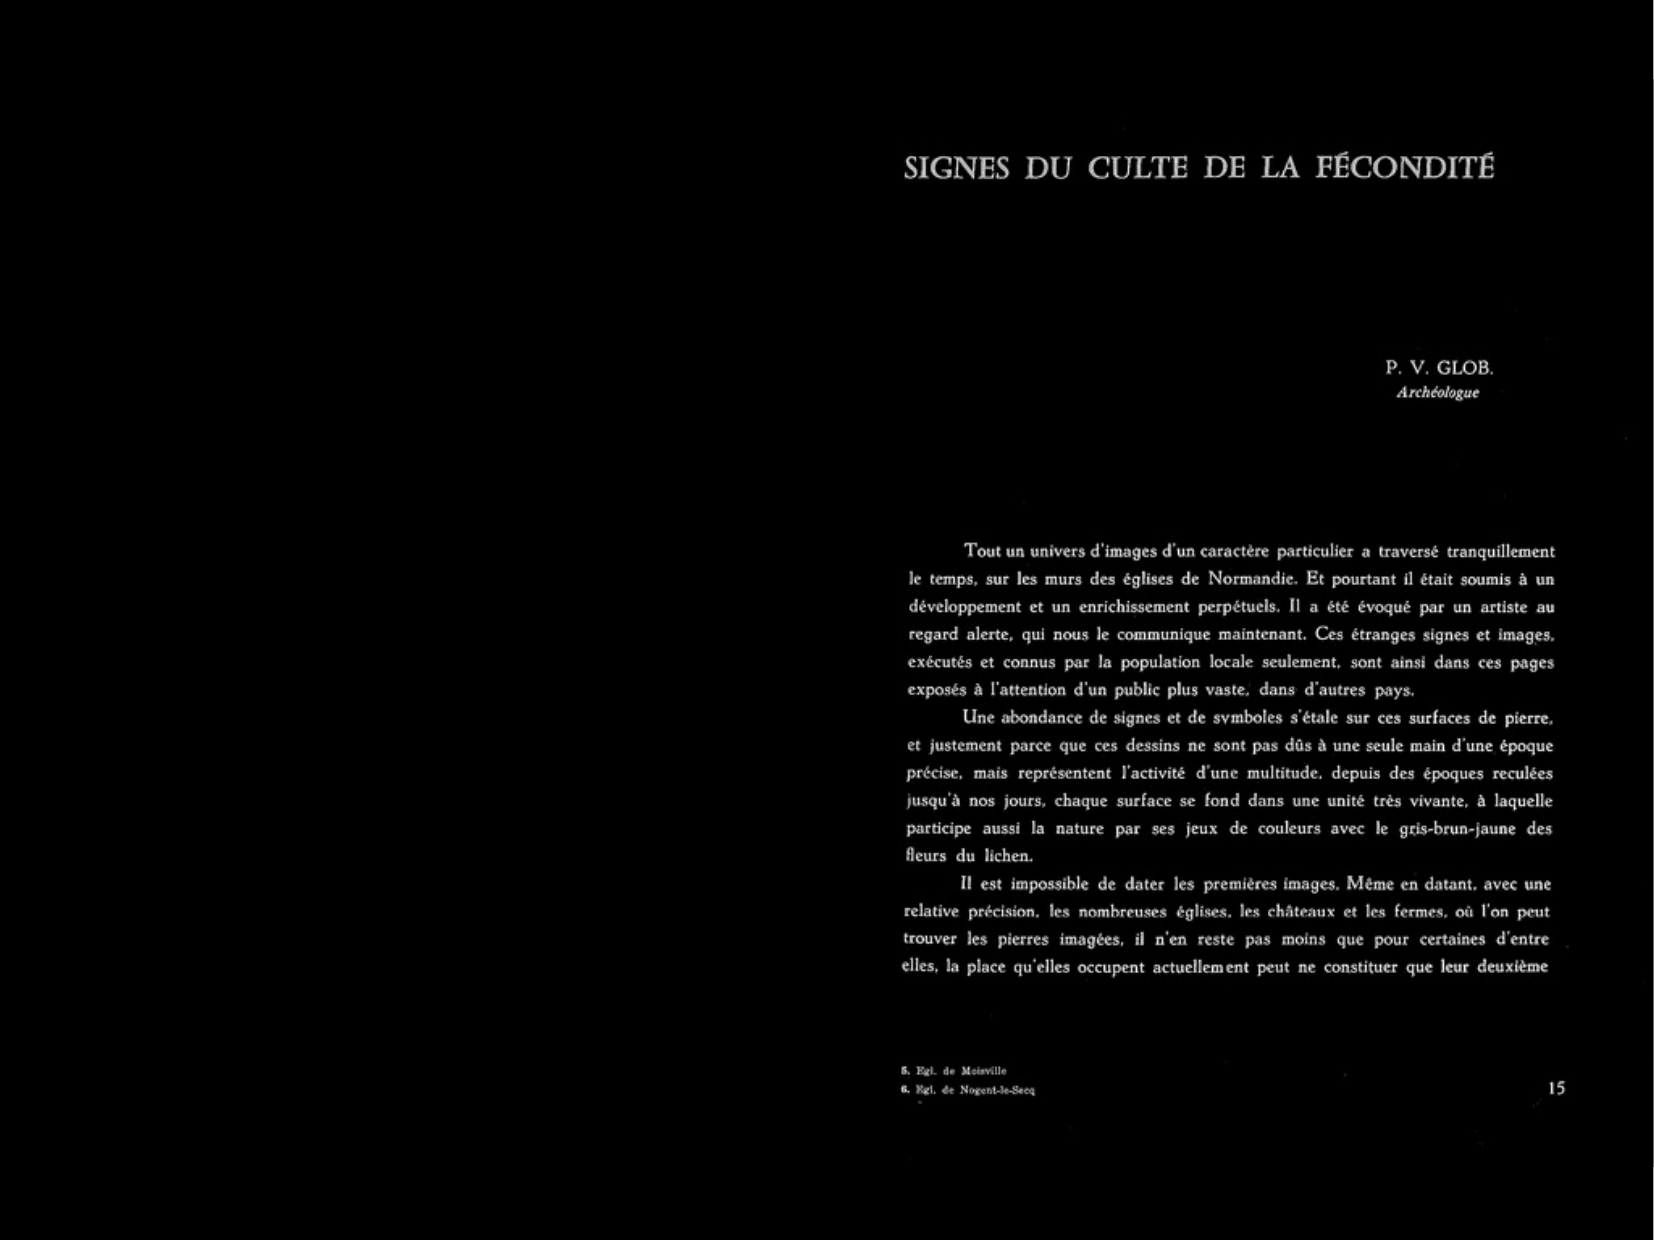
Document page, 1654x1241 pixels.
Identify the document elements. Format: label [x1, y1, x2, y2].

picture [7, 79, 1654, 1167]
